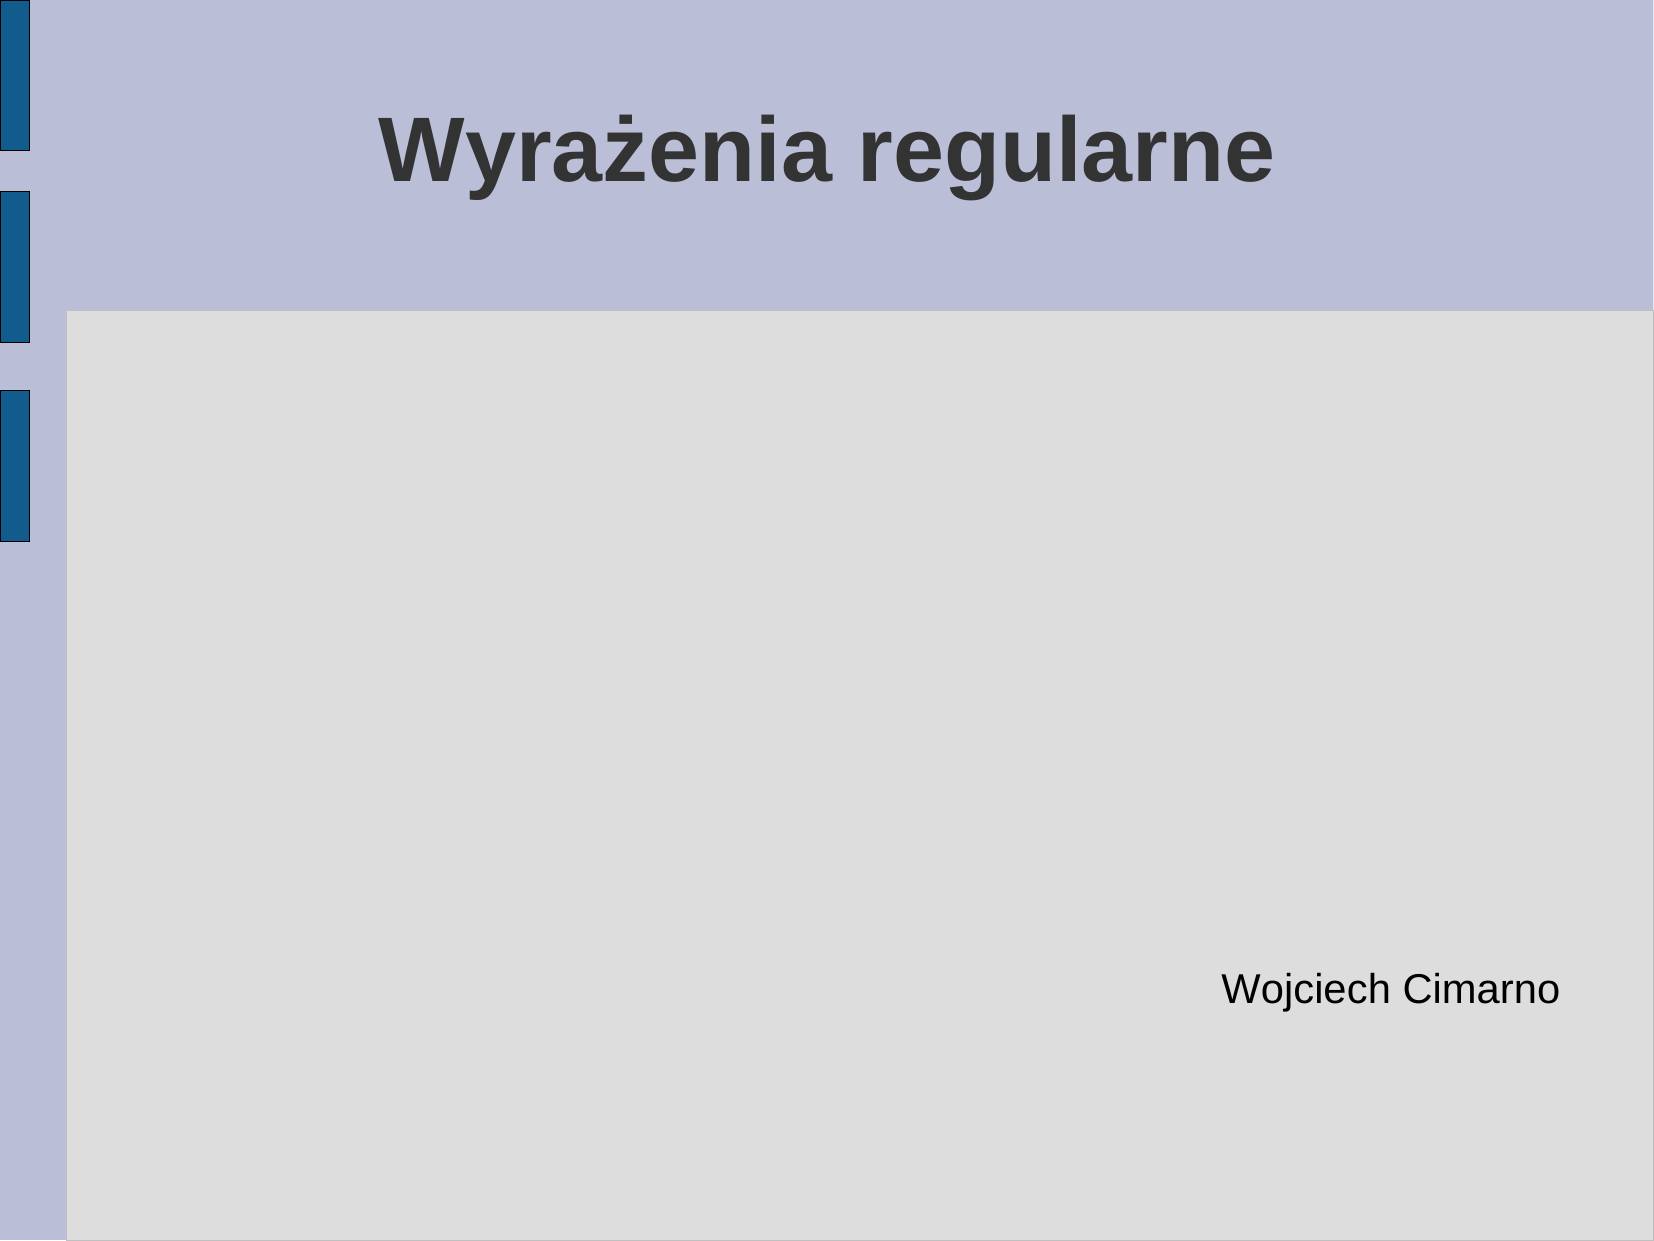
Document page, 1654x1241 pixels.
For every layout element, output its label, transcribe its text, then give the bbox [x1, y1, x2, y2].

title Wyrażenia regularne [121, 46, 1534, 254]
text_box Wojciech Cimarno [121, 322, 1561, 1133]
